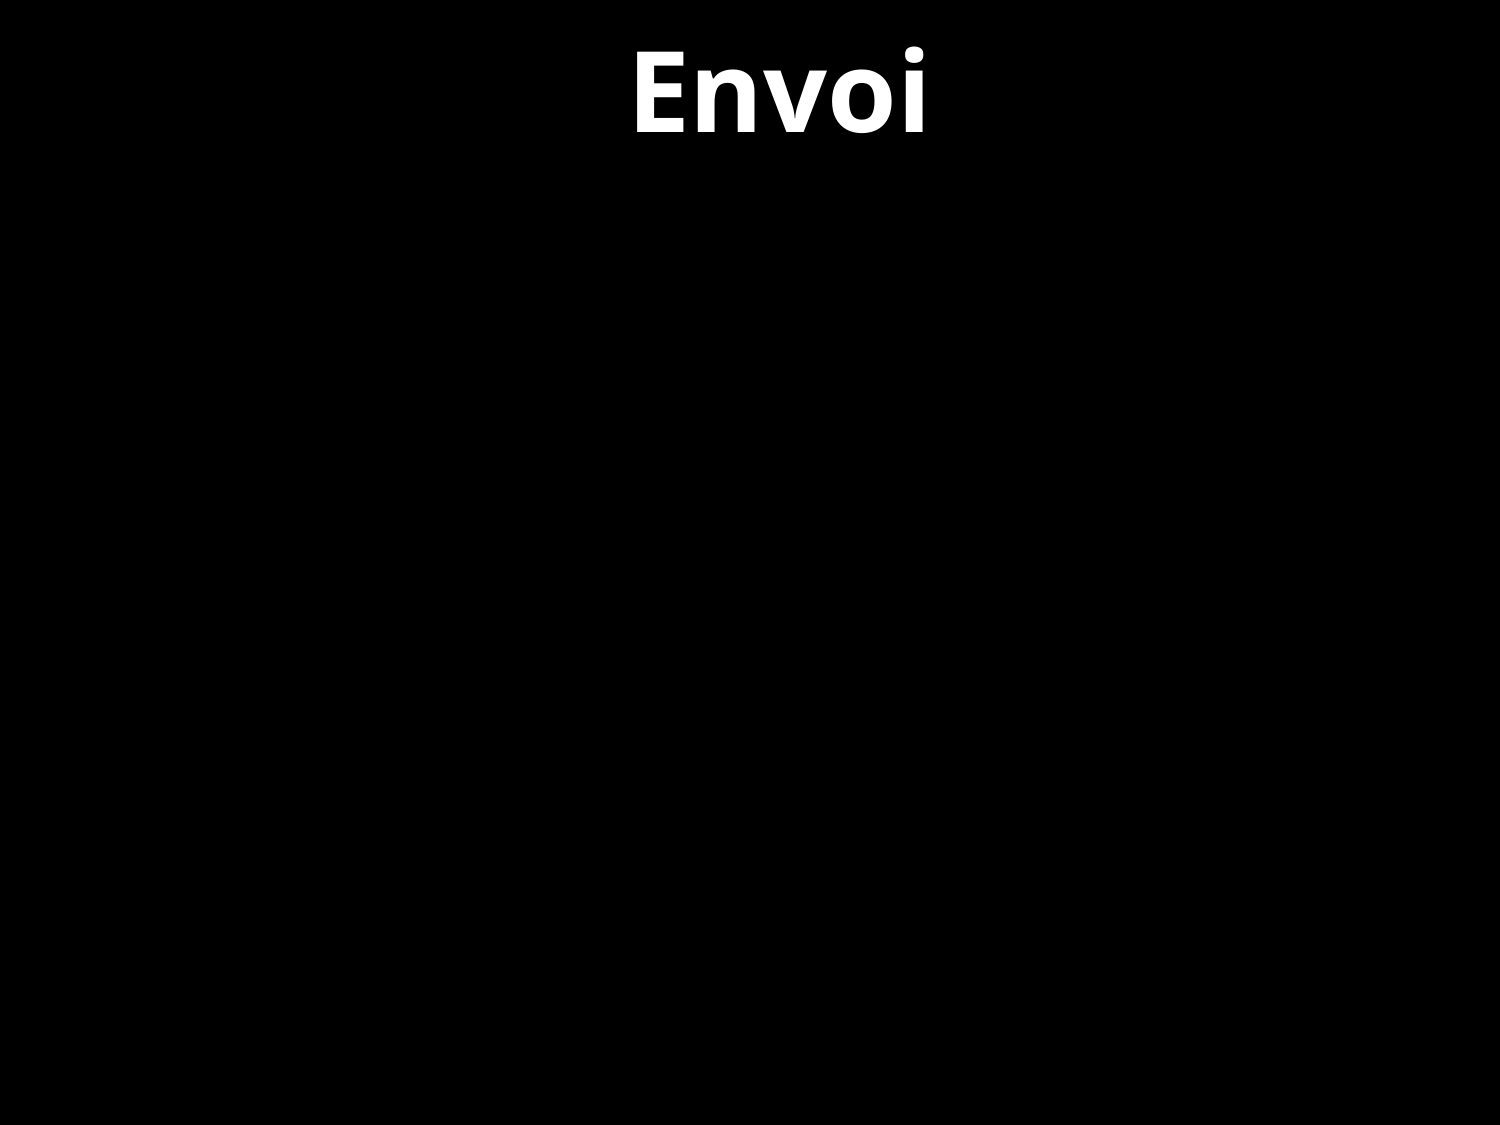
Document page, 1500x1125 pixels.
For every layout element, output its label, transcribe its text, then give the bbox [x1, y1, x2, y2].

list Envoi [11, 11, 1477, 1087]
